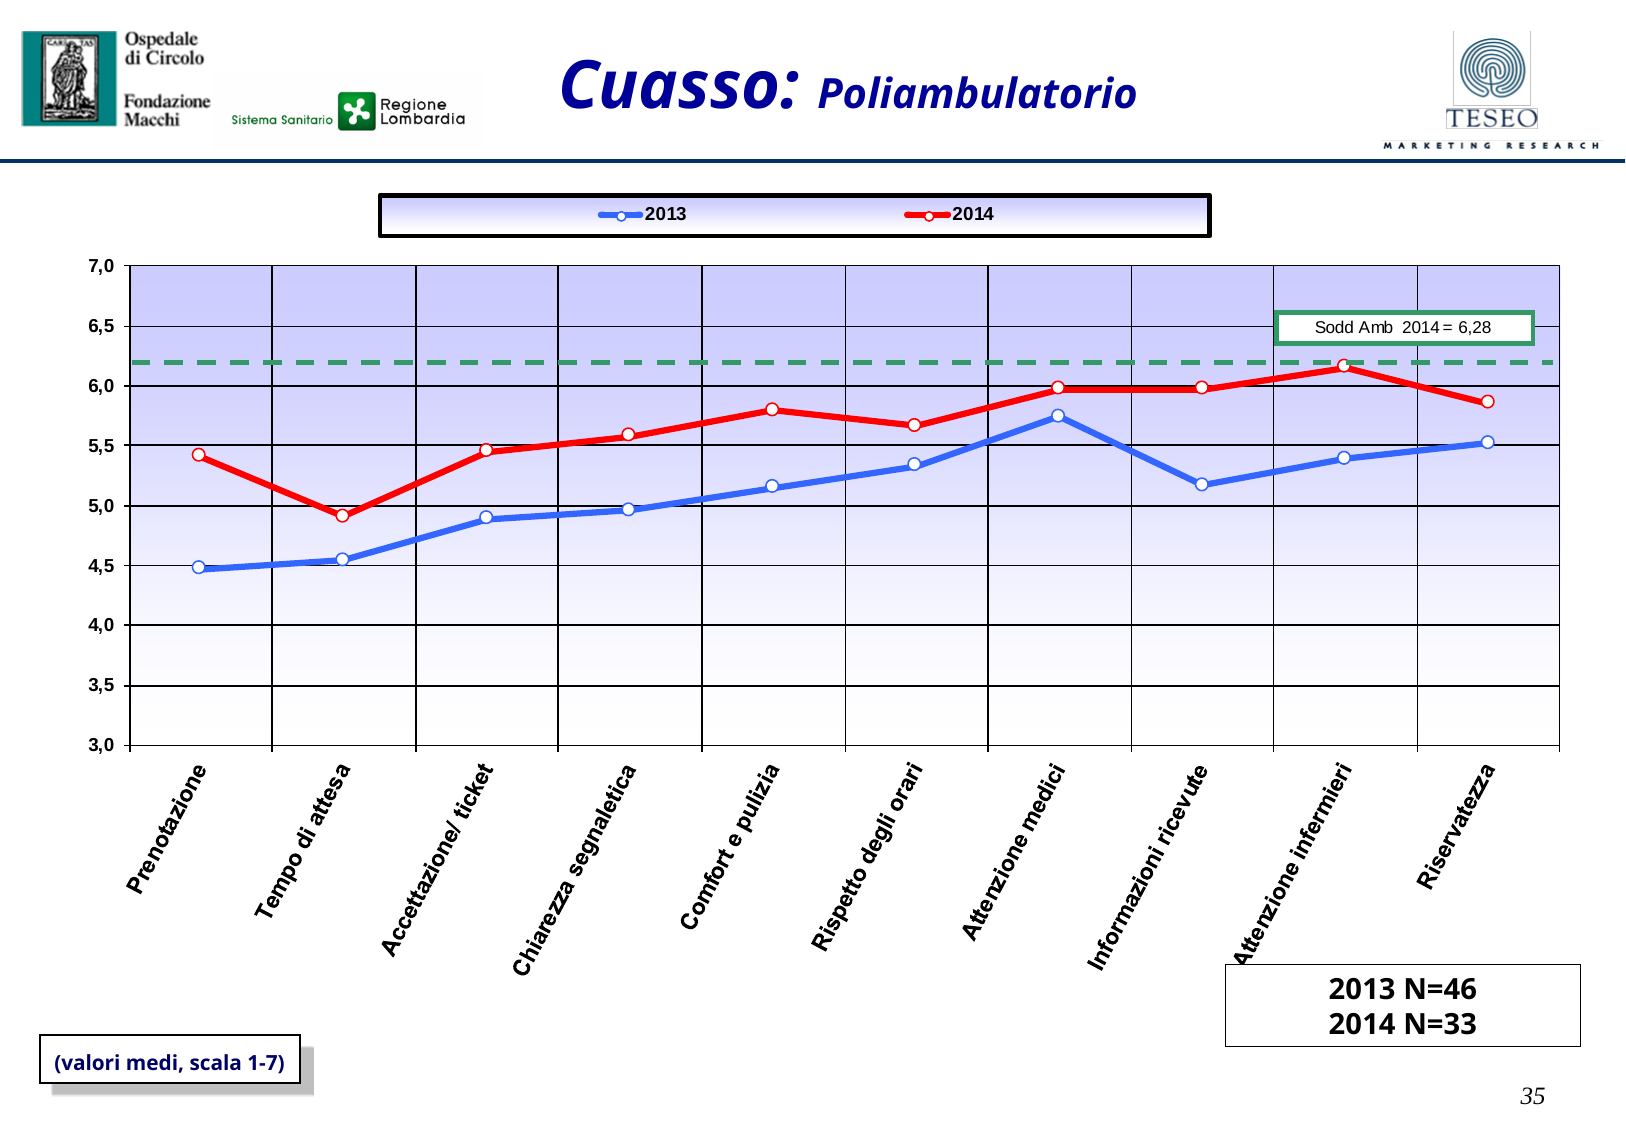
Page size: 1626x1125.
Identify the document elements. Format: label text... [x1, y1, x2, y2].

picture [1381, 31, 1604, 149]
picture [21, 31, 483, 149]
text_box Cuasso: Poliambulatorio [304, 18, 1392, 144]
picture [46, 182, 1564, 1125]
text_box 2013 N=46 2014 N=33 [1225, 964, 1581, 1047]
